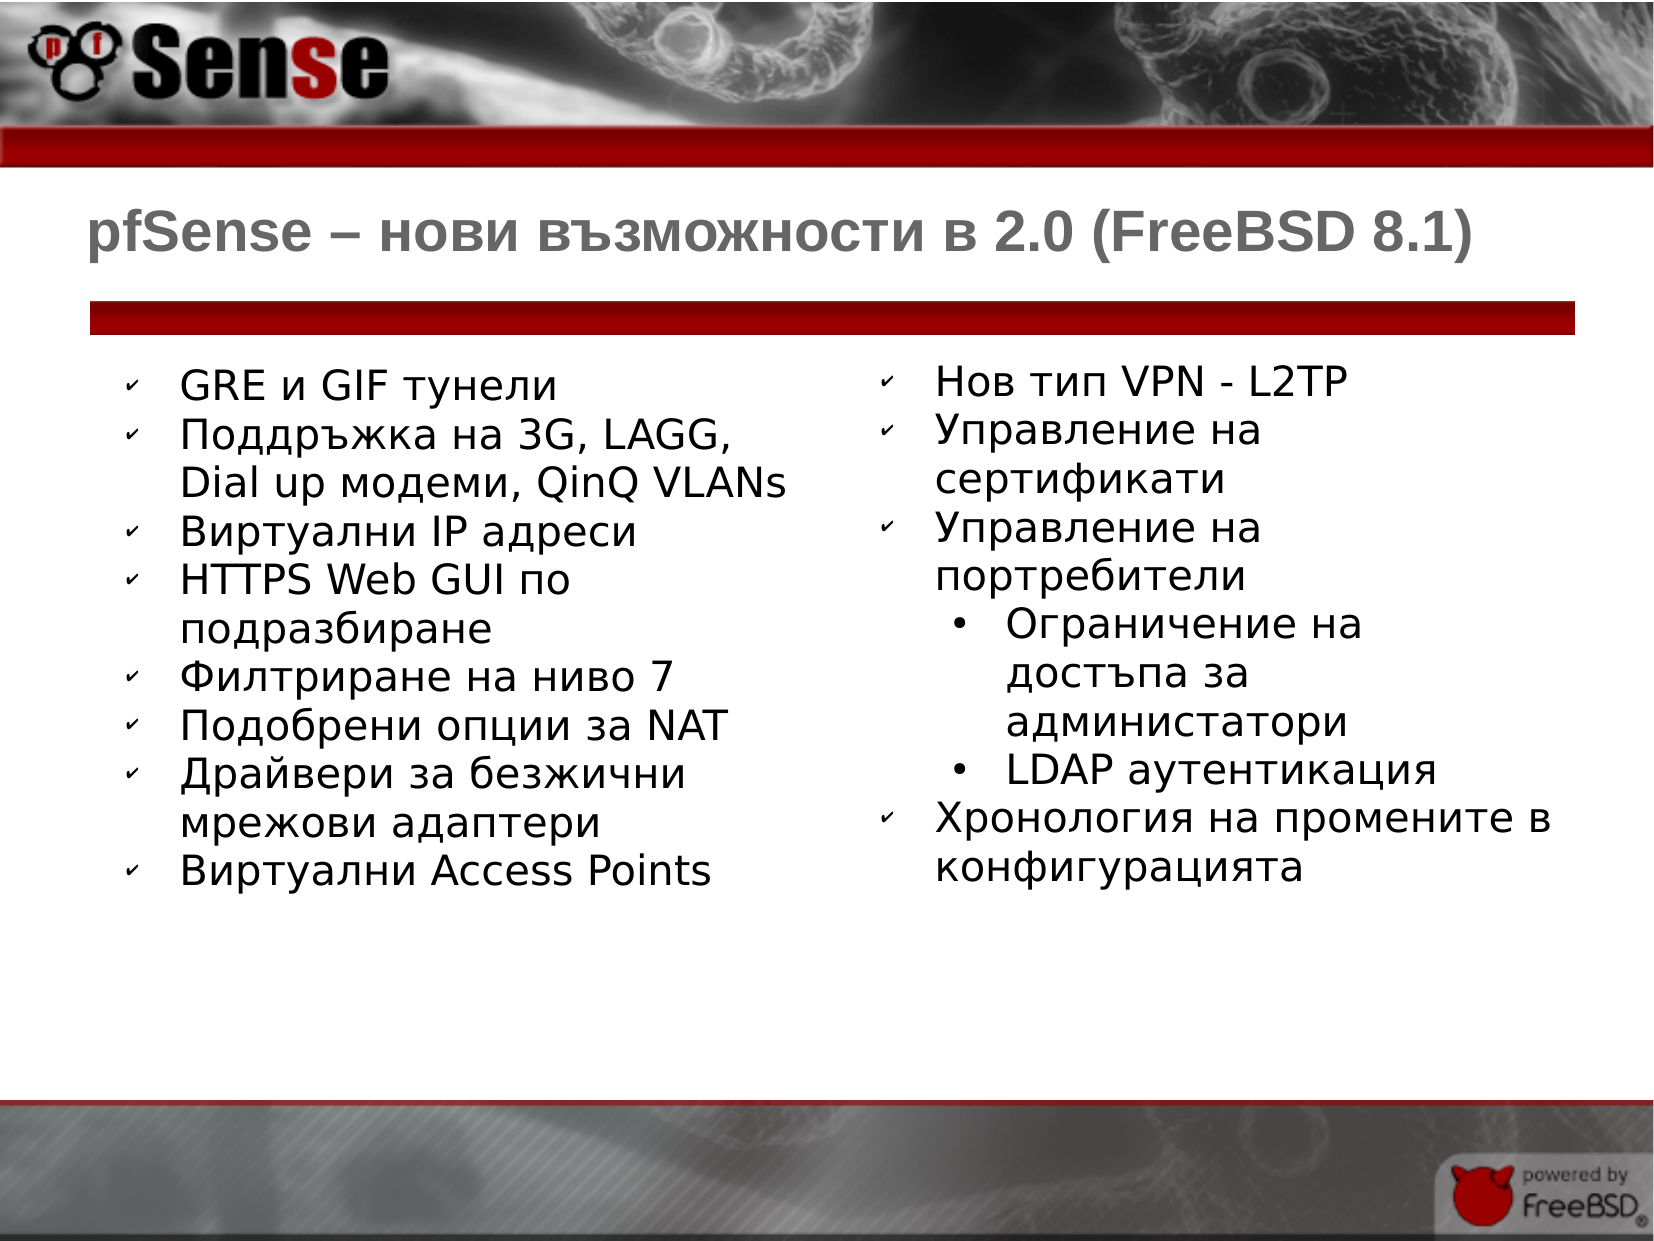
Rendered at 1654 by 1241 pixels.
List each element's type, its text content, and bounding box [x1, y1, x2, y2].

text_box Нов тип VPN - L2TP Управление на сертификати Управление на портребители Ограничение на достъпа за администатори LDAP аутентикация Хронология на промените в конфигурацията [848, 350, 1576, 1126]
text_box GRE и GIF тунели Поддръжка на 3G, LAGG, Dial up модеми, QinQ VLANs Виртуални IP адреси HTTPS Web GUI по подразбиране Филтриране на ниво 7 Подобрени опции за NAT Драйвери за безжични мрежови адаптери Виртуални Access Points [93, 354, 820, 1130]
title pfSense – нови възможности в 2.0 (FreeBSD 8.1) [86, 127, 1576, 335]
picture [0, 1100, 1654, 1241]
picture [90, 301, 1576, 335]
picture [0, 2, 1654, 188]
